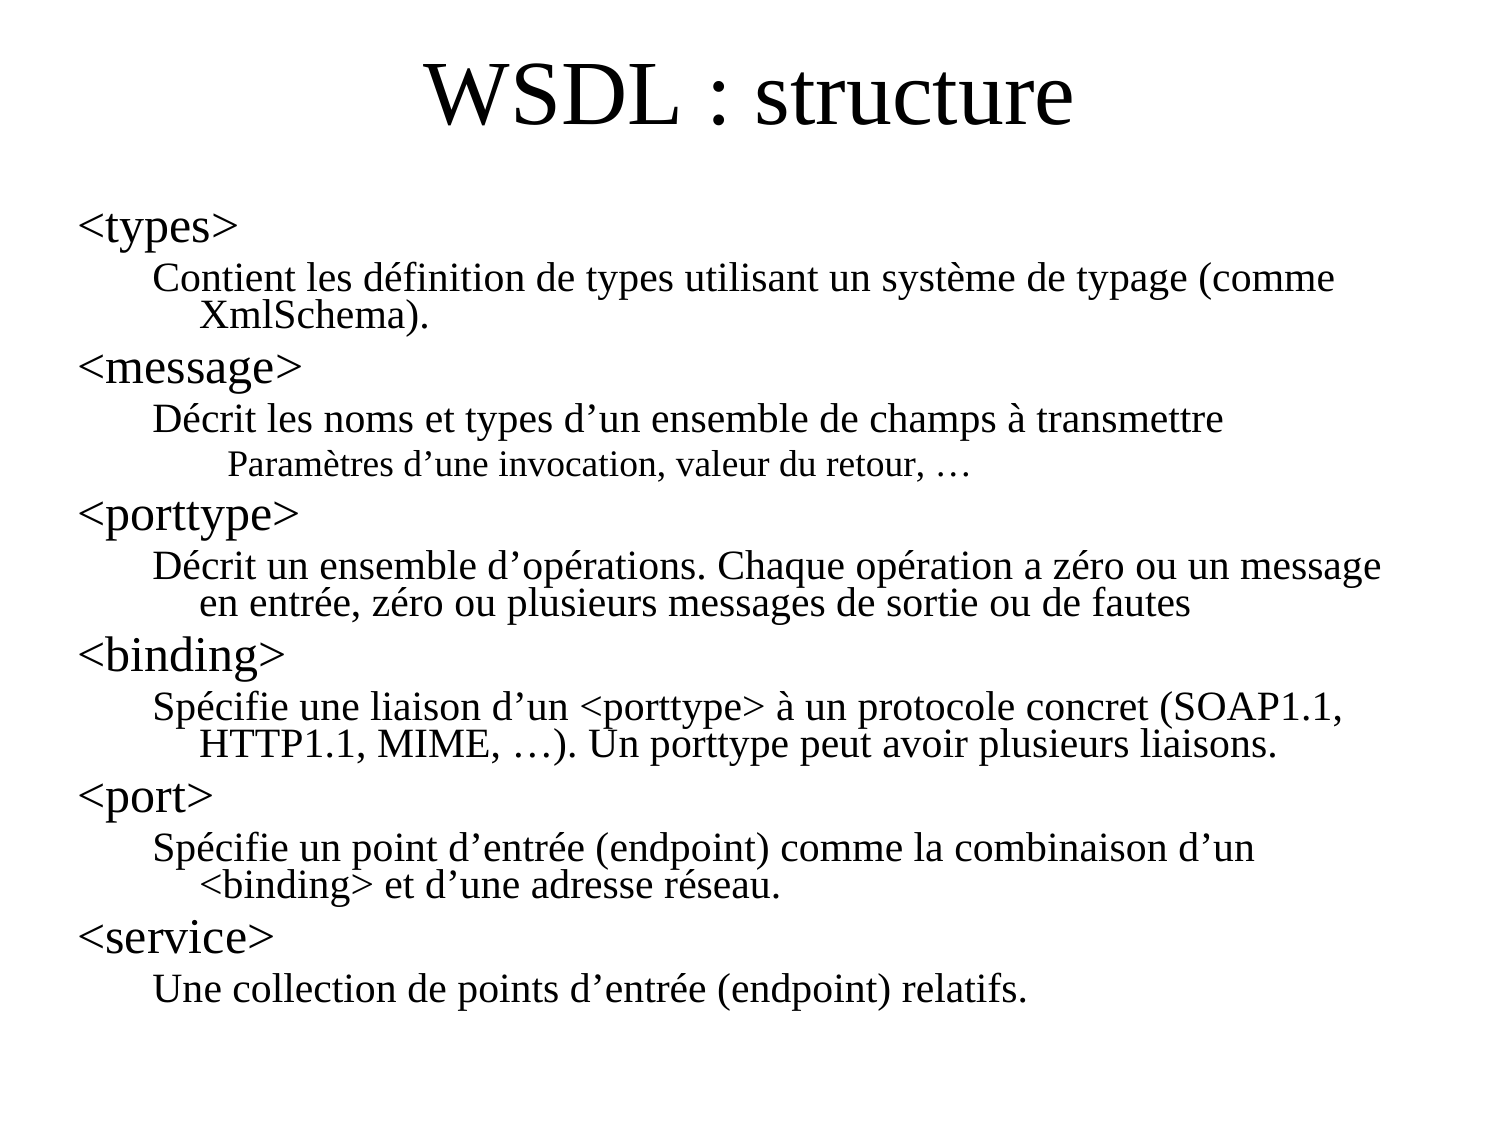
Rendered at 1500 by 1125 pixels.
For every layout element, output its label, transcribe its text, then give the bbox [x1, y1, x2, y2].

title WSDL : structure [112, 0, 1388, 188]
list <types> Contient les définition de types utilisant un système de typage (comme XmlSchema). <message> Décrit les noms et types d’un ensemble de champs à transmettre Paramètres d’une invocation, valeur du retour, … <porttype> Décrit un ensemble d’opérations. Chaque opération a zéro ou un message en entrée, zéro ou plusieurs messages de sortie ou de fautes <binding> Spécifie une liaison d’un <porttype> à un protocole concret (SOAP1.1, HTTP1.1, MIME, …). Un porttype peut avoir plusieurs liaisons. <port> Spécifie un point d’entrée (endpoint) comme la combinaison d’un <binding> et d’une adresse réseau. <service> Une collection de points d’entrée (endpoint) relatifs. [62, 200, 1438, 1093]
